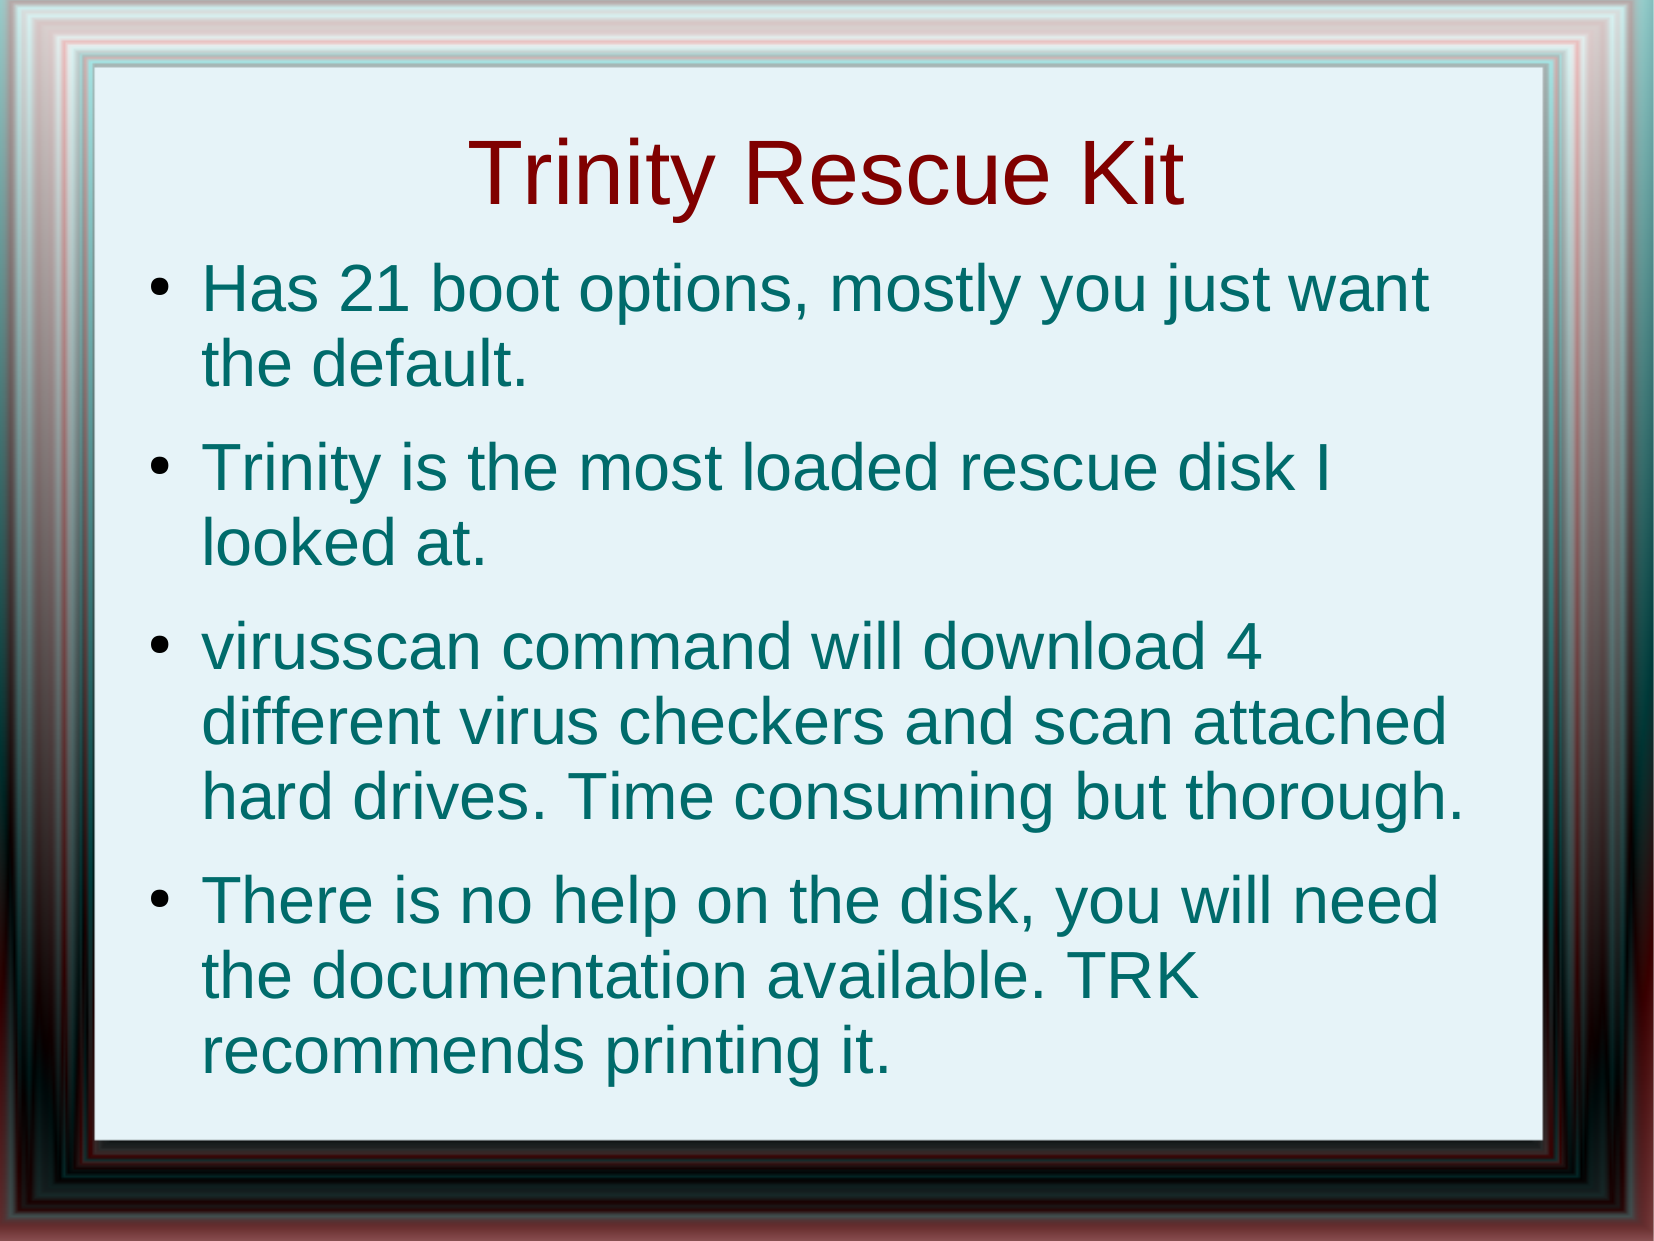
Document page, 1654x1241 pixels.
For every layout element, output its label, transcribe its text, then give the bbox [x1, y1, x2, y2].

list Has 21 boot options, mostly you just want the default. Trinity is the most loaded rescue disk I looked at. virusscan command will download 4 different virus checkers and scan attached hard drives. Time consuming but thorough. There is no help on the disk, you will need the documentation available. TRK recommends printing it. [130, 251, 1519, 1088]
title Trinity Rescue Kit [118, 88, 1536, 257]
picture [0, 0, 1654, 1241]
